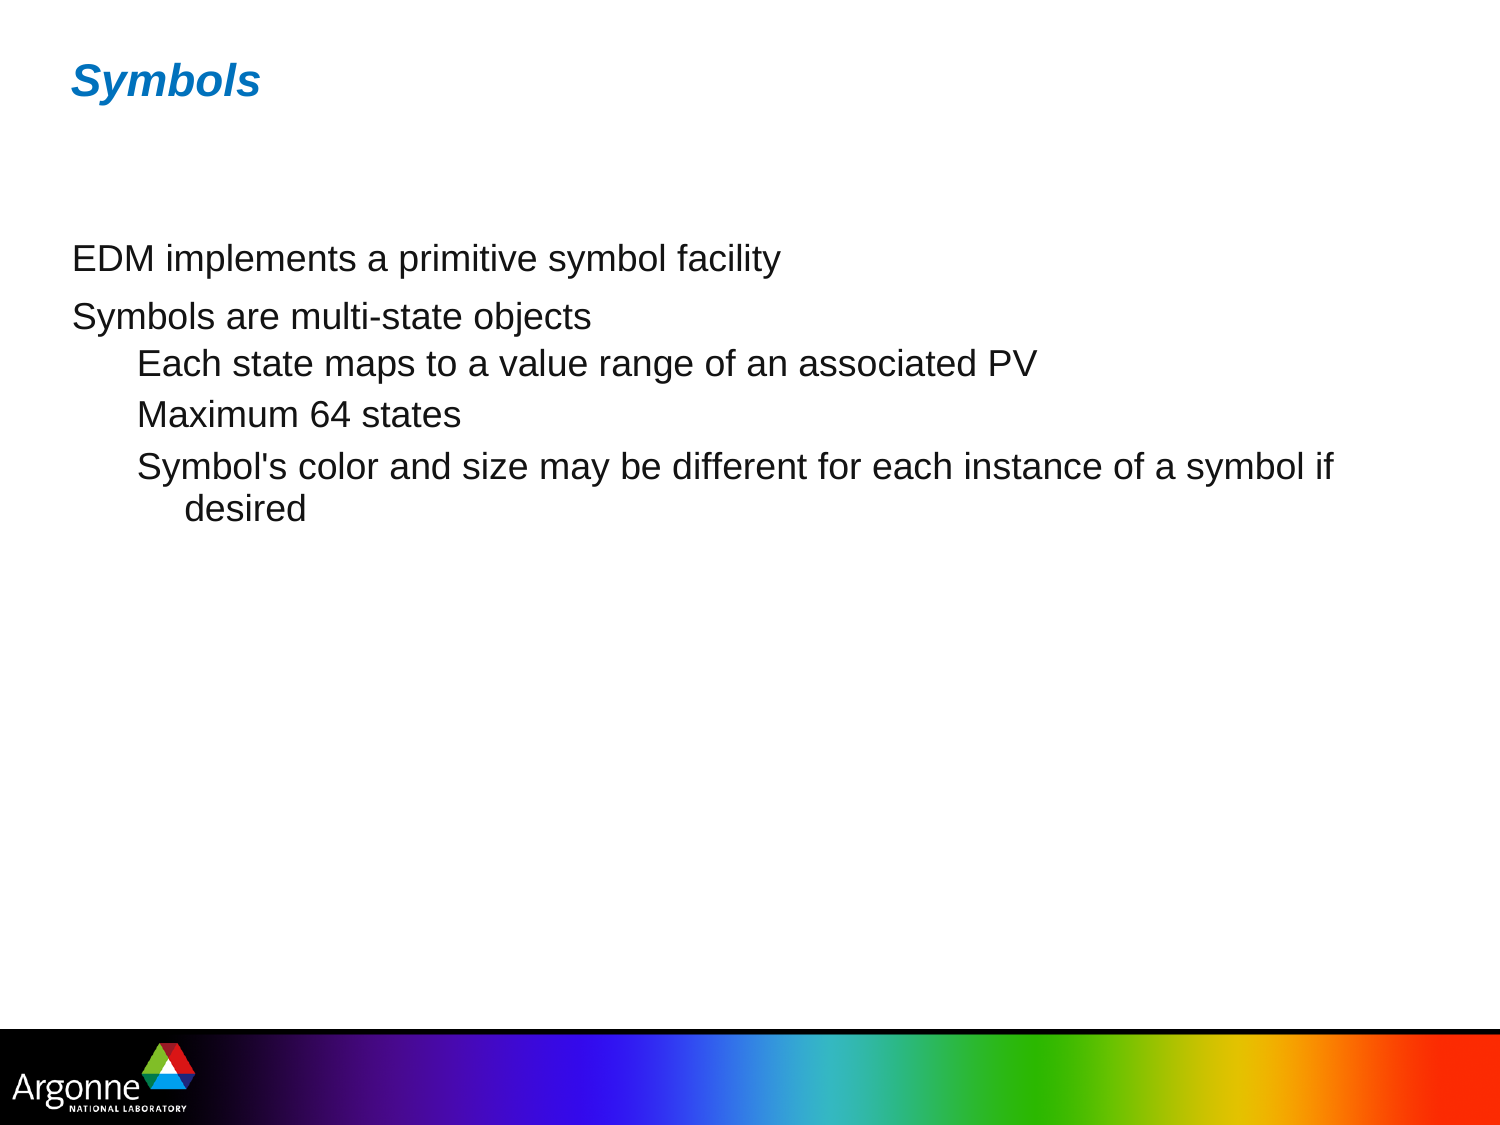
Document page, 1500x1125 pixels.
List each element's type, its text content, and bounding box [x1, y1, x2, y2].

title Symbols [55, 40, 1361, 125]
list EDM implements a primitive symbol facility Symbols are multi-state objects Each state maps to a value range of an associated PV Maximum 64 states Symbol's color and size may be different for each instance of a symbol if desired [56, 229, 1359, 740]
picture [0, 1029, 1500, 1125]
